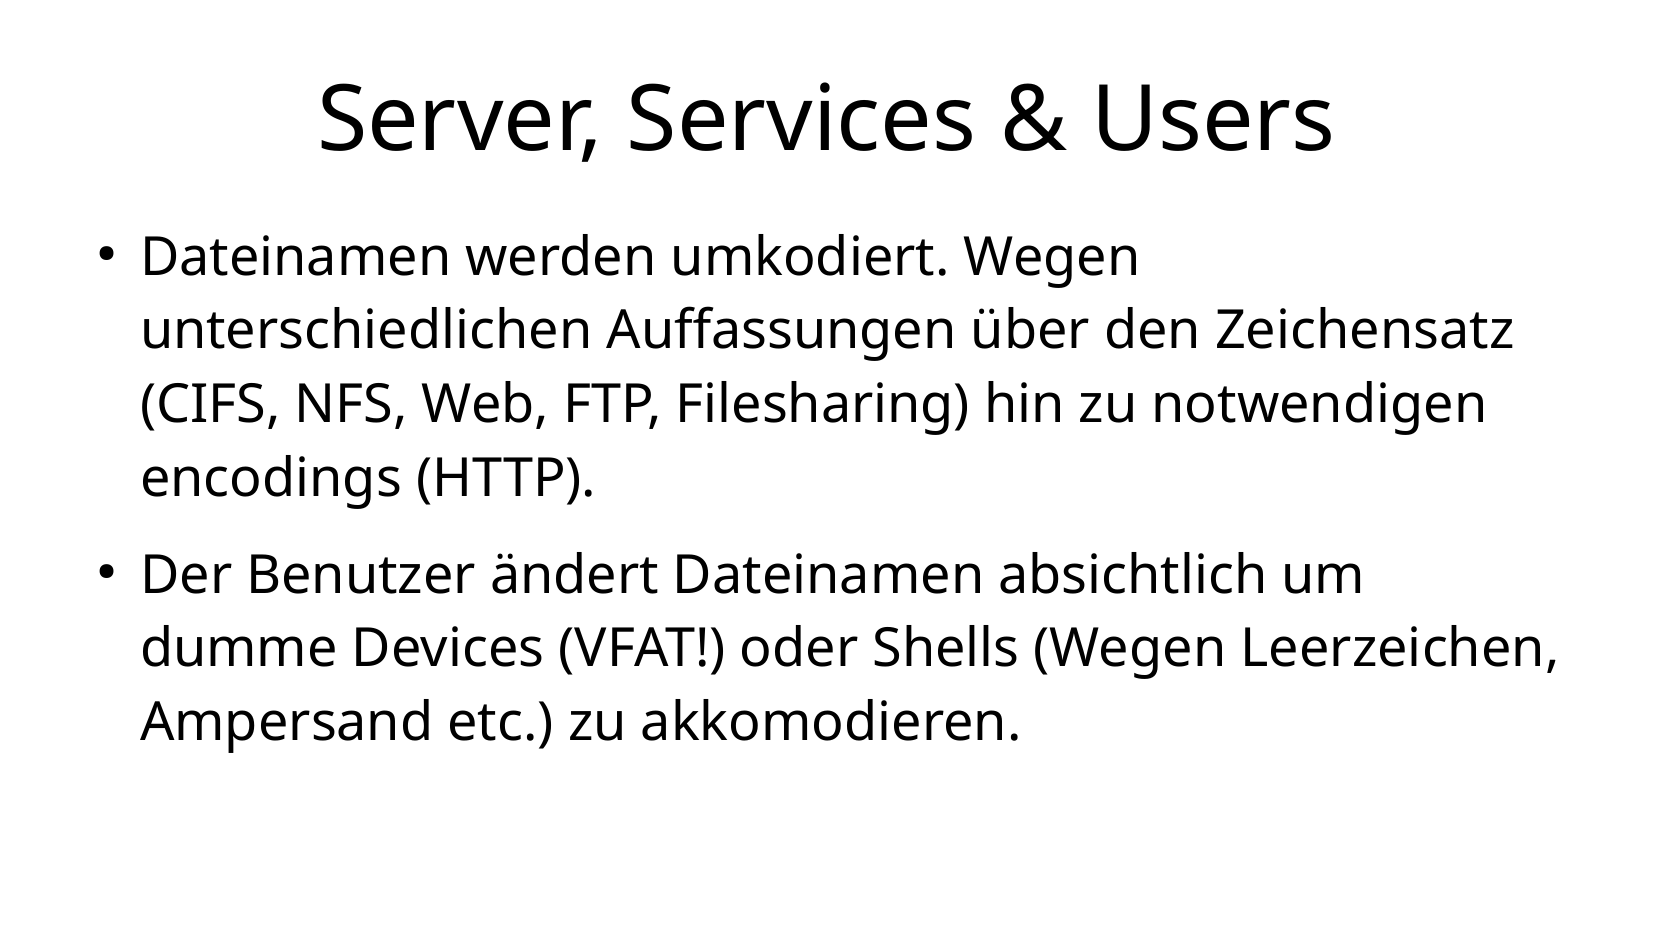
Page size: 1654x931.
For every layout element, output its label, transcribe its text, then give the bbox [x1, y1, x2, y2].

list Dateinamen werden umkodiert. Wegen unterschiedlichen Auffassungen über den Zeichensatz (CIFS, NFS, Web, FTP, Filesharing) hin zu notwendigen encodings (HTTP). Der Benutzer ändert Dateinamen absichtlich um dumme Devices (VFAT!) oder Shells (Wegen Leerzeichen, Ampersand etc.) zu akkomodieren. [82, 217, 1571, 758]
title Server, Services & Users [82, 37, 1571, 193]
